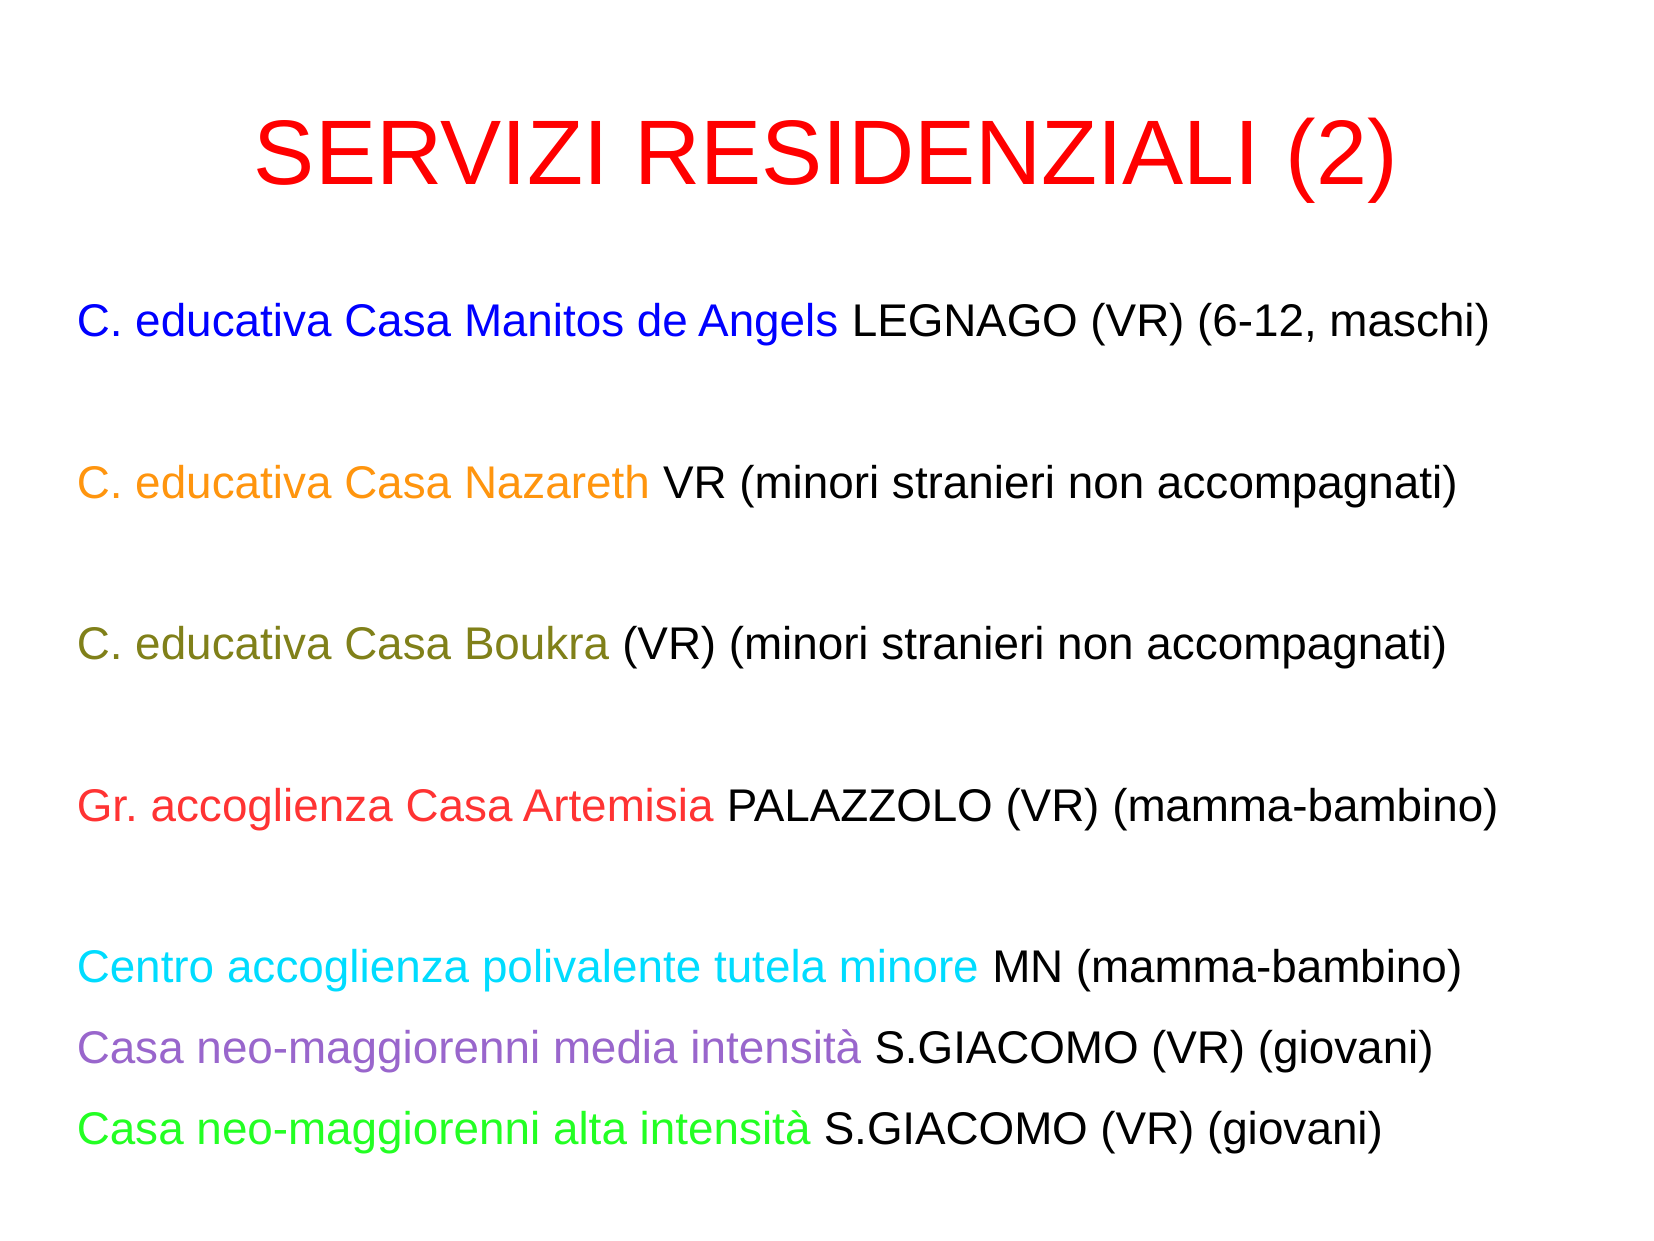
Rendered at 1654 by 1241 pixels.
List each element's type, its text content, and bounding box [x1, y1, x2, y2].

list C. educativa Casa Manitos de Angels LEGNAGO (VR) (6-12, maschi) C. educativa Casa Nazareth VR (minori stranieri non accompagnati) C. educativa Casa Boukra (VR) (minori stranieri non accompagnati) Gr. accoglienza Casa Artemisia PALAZZOLO (VR) (mamma-bambino) Centro accoglienza polivalente tutela minore MN (mamma-bambino) Casa neo-maggiorenni media intensità S.GIACOMO (VR) (giovani) Casa neo-maggiorenni alta intensità S.GIACOMO (VR) (giovani) [76, 295, 1565, 1152]
title SERVIZI RESIDENZIALI (2) [82, 49, 1571, 257]
